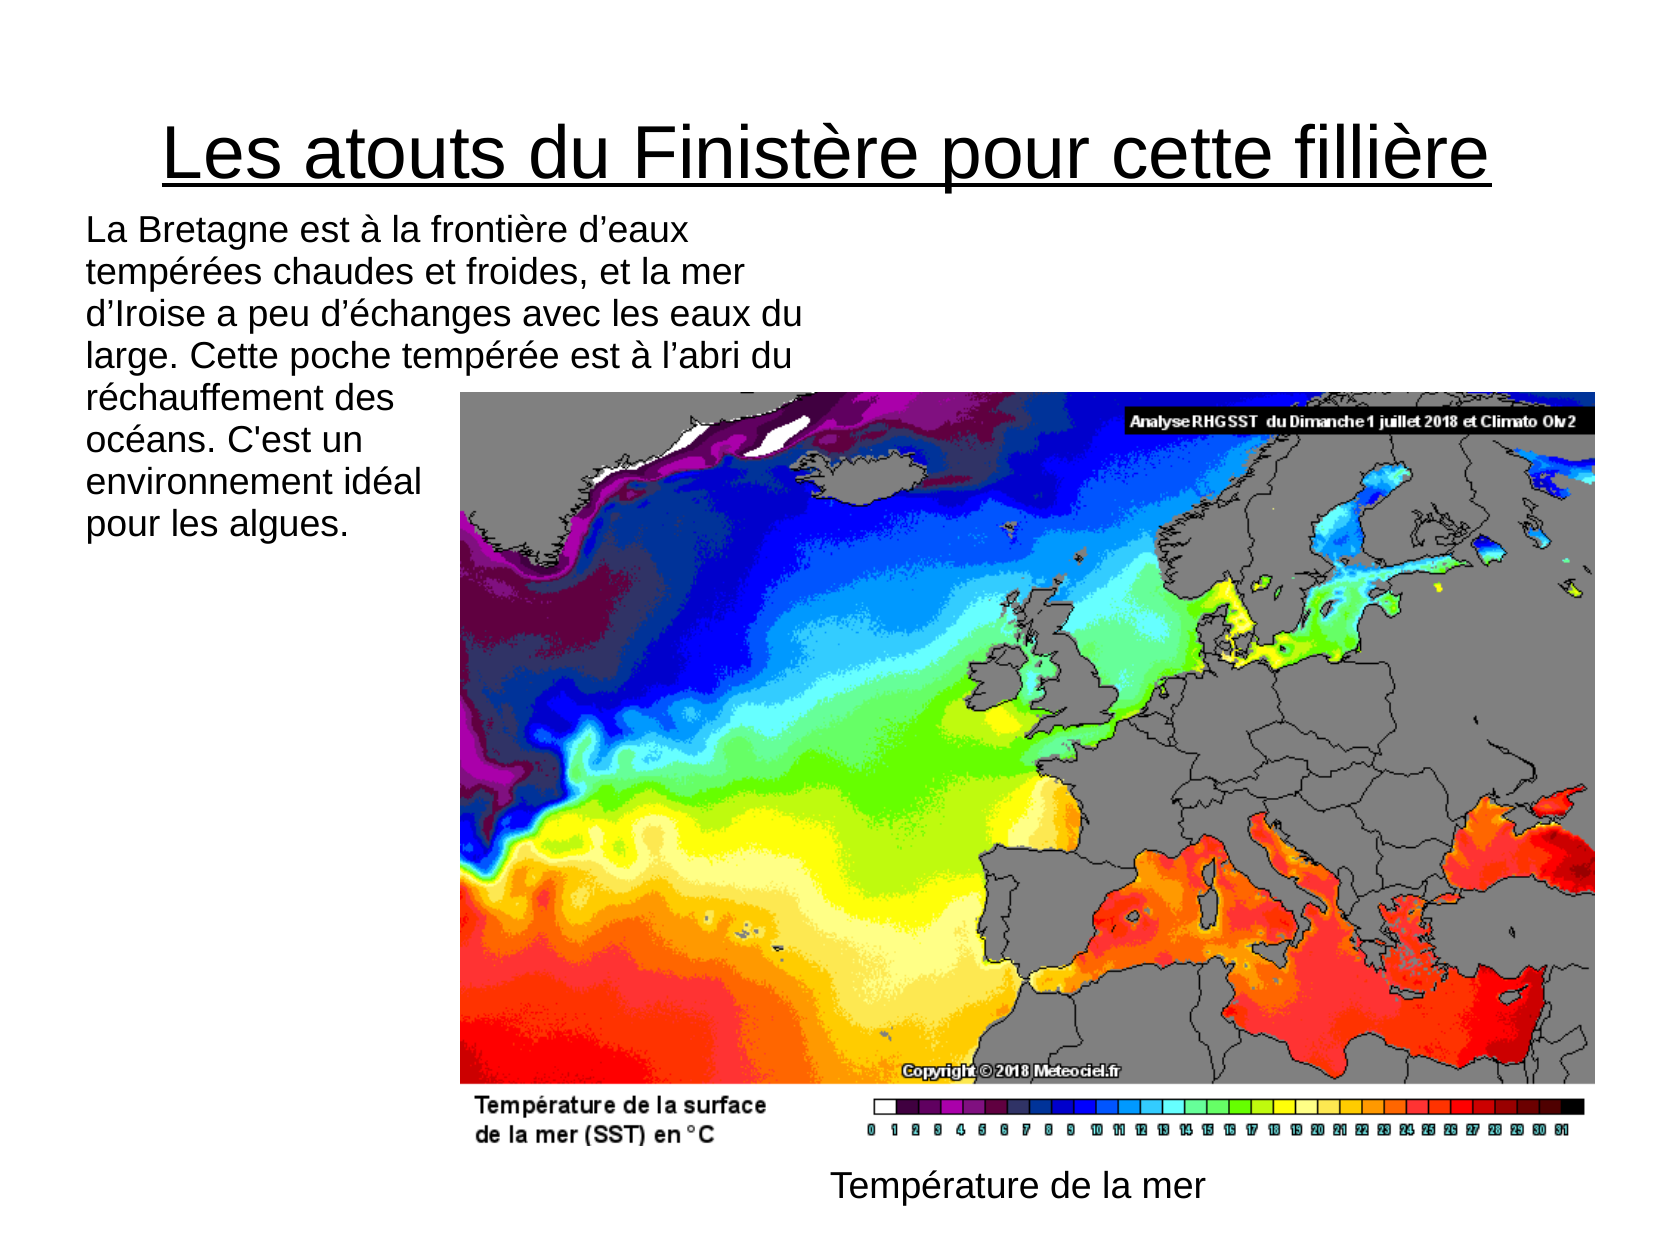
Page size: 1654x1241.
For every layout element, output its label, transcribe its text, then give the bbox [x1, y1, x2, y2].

text_box La Bretagne est à la frontière d’eaux tempérées chaudes et froides, et la mer d’Iroise a peu d’échanges avec les eaux du large. Cette poche tempérée est à l’abri du réchauffement des océans. C'est un environnement idéal pour les algues. [70, 200, 827, 552]
title Les atouts du Finistère pour cette fillière [82, 49, 1571, 257]
picture [460, 392, 1595, 1146]
text_box Température de la mer [814, 1157, 1241, 1241]
